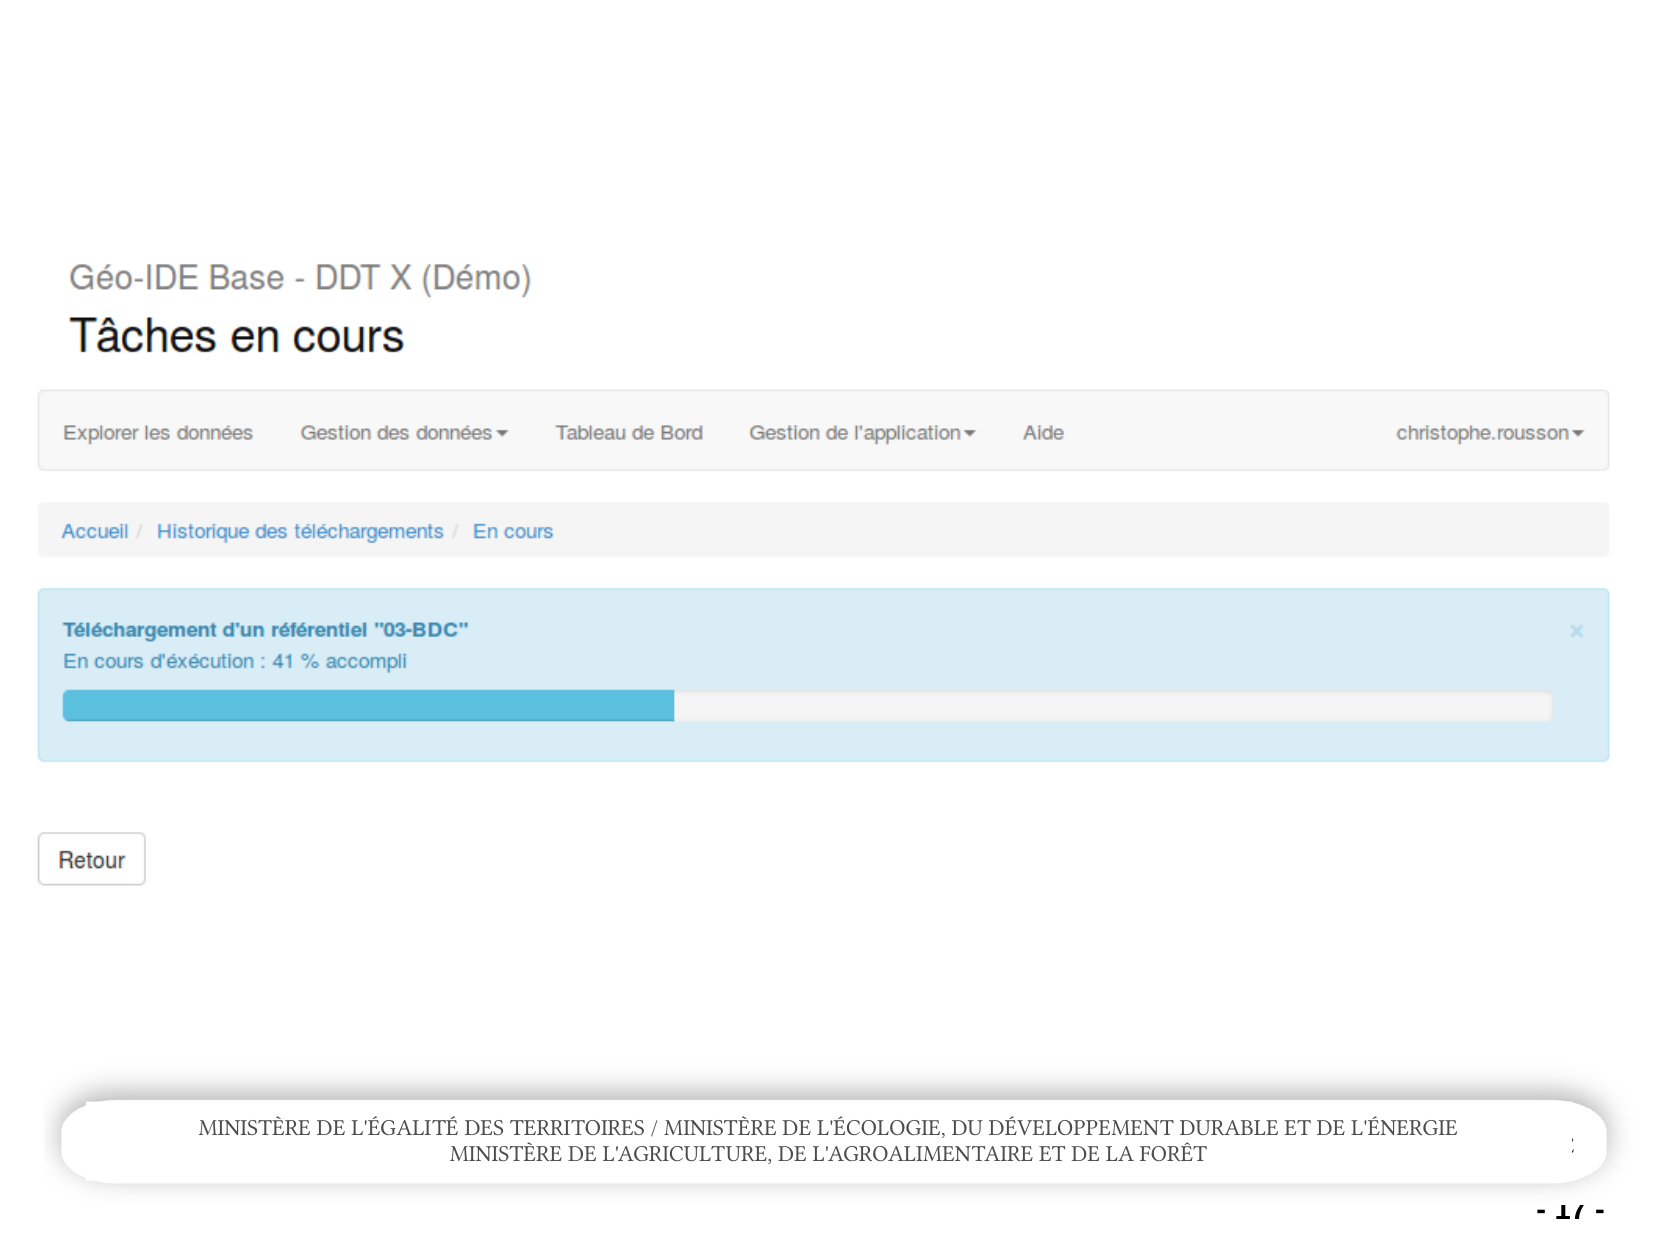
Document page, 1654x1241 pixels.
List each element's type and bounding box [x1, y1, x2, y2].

picture [44, 1060, 1634, 1205]
picture [35, 238, 1619, 892]
